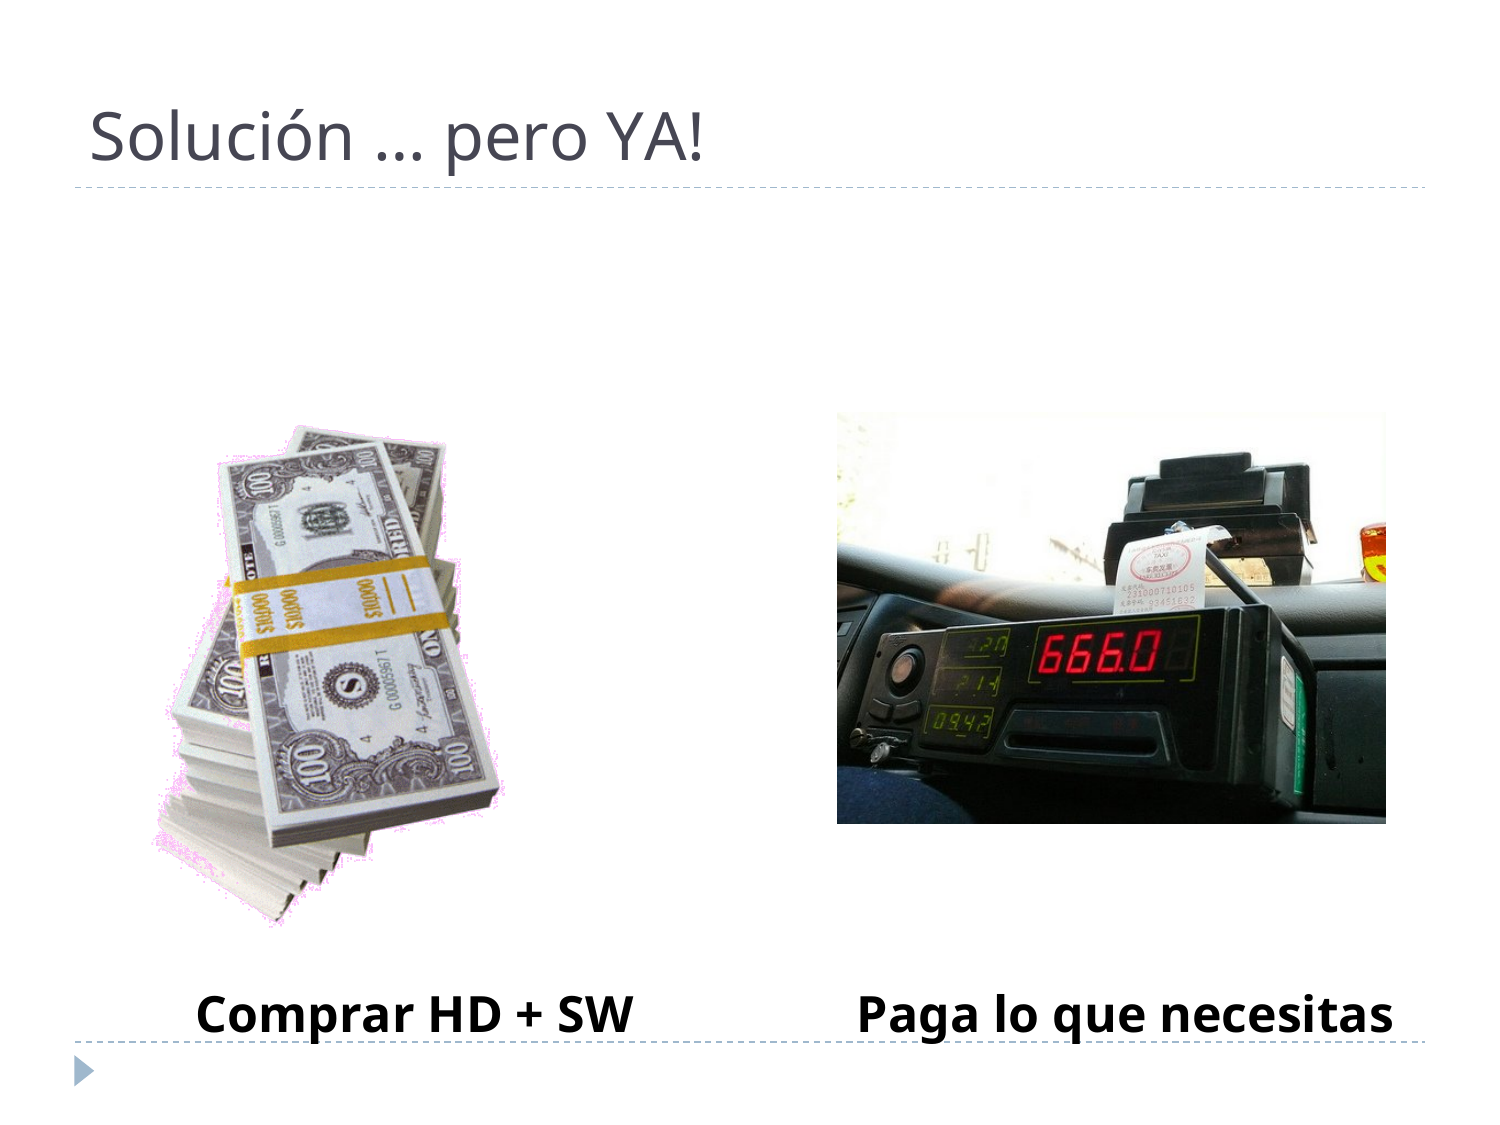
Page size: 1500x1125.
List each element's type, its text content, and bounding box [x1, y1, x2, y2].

picture [837, 412, 1386, 824]
text_box Comprar HD + SW [180, 974, 649, 1051]
picture [137, 412, 515, 963]
text_box Paga lo que necesitas [842, 974, 1410, 1051]
title Solución … pero YA! [75, 24, 1426, 188]
